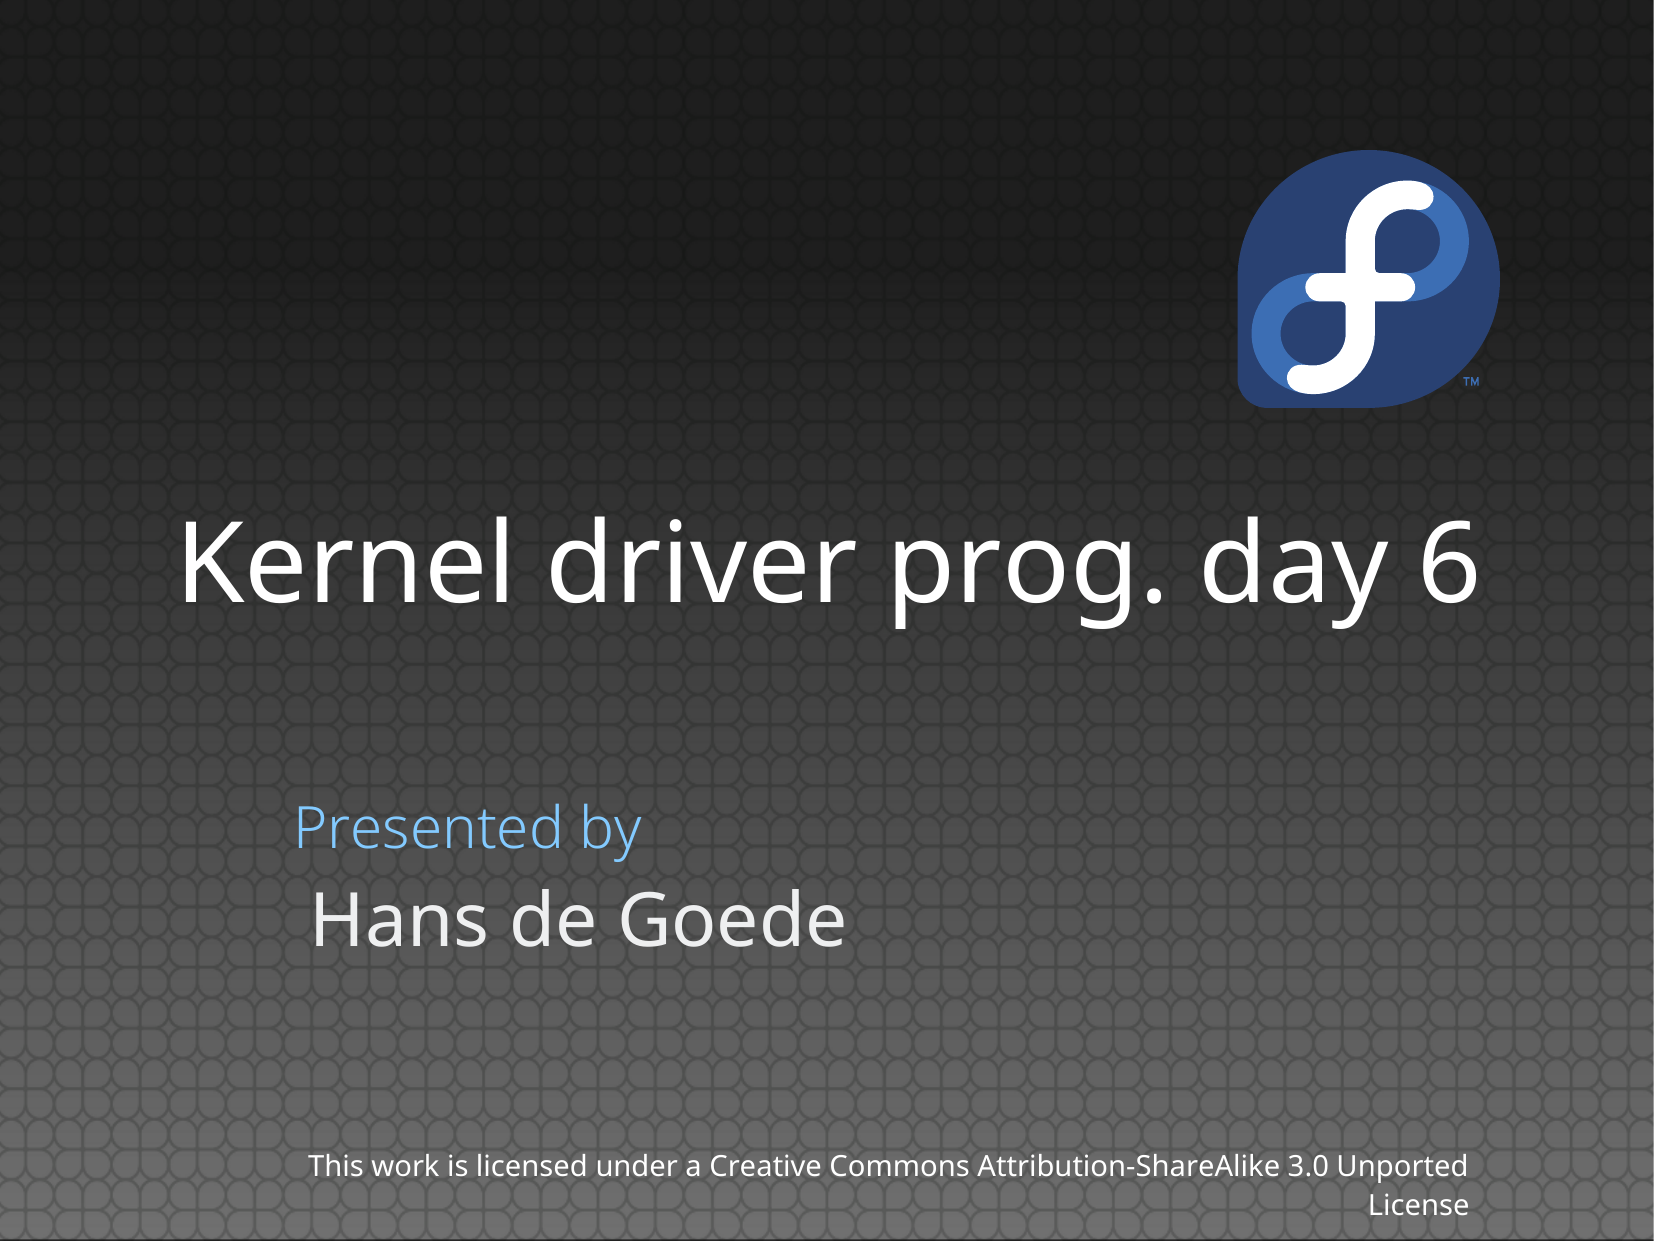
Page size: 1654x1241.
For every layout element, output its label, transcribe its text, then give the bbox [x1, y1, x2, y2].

picture [0, 0, 1654, 1241]
text_box Presented by [293, 785, 694, 846]
text_box Hans de Goede [295, 858, 1047, 1026]
text_box Kernel driver prog. day 6 [45, 481, 1613, 657]
text_box This work is licensed under a Creative Commons Attribution-ShareAlike 3.0 Unported License [217, 1144, 1470, 1214]
